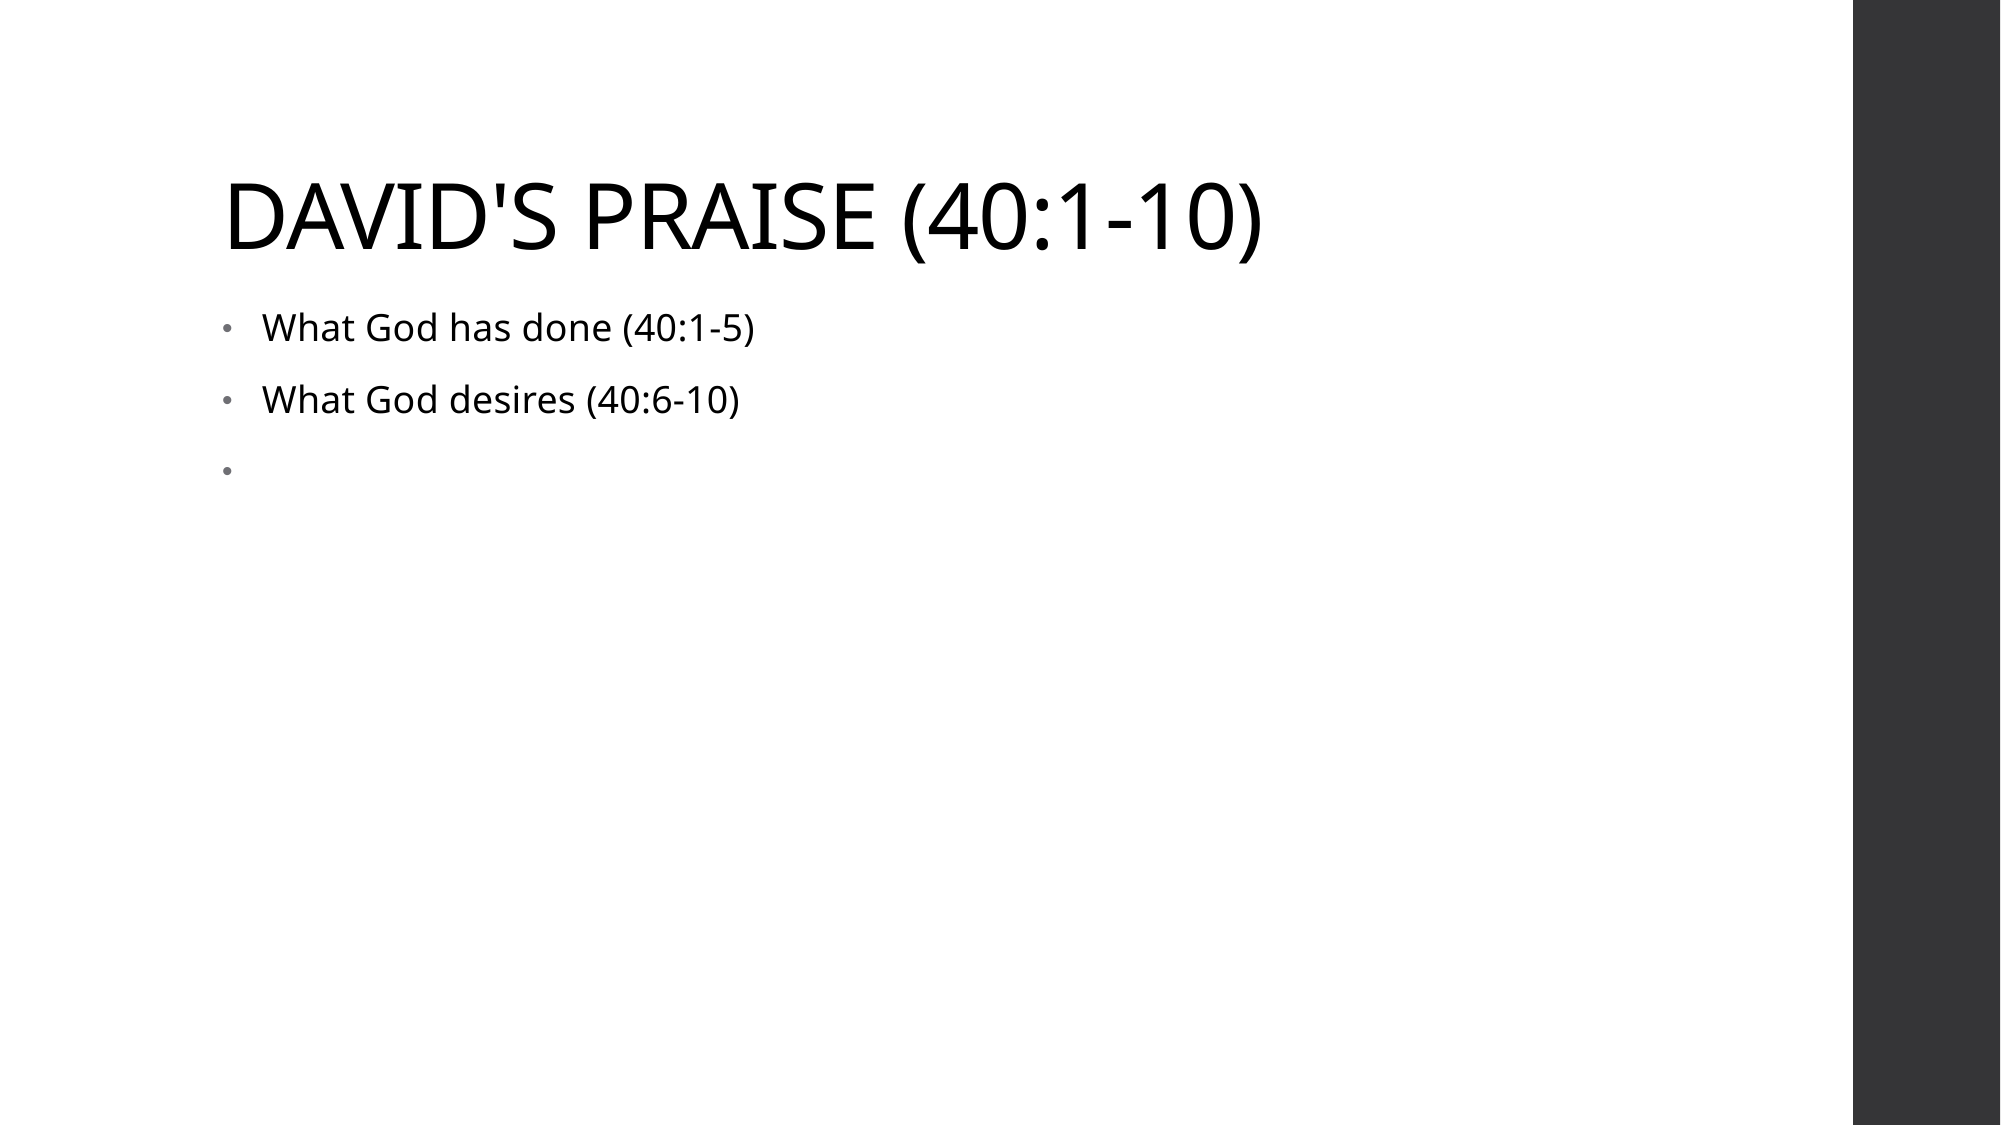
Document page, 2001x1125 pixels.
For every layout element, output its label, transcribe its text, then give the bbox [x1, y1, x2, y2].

list What God has done (40:1-5) What God desires (40:6-10) [206, 299, 1617, 1014]
title DAVID'S PRAISE (40:1-10) [206, 60, 1797, 278]
